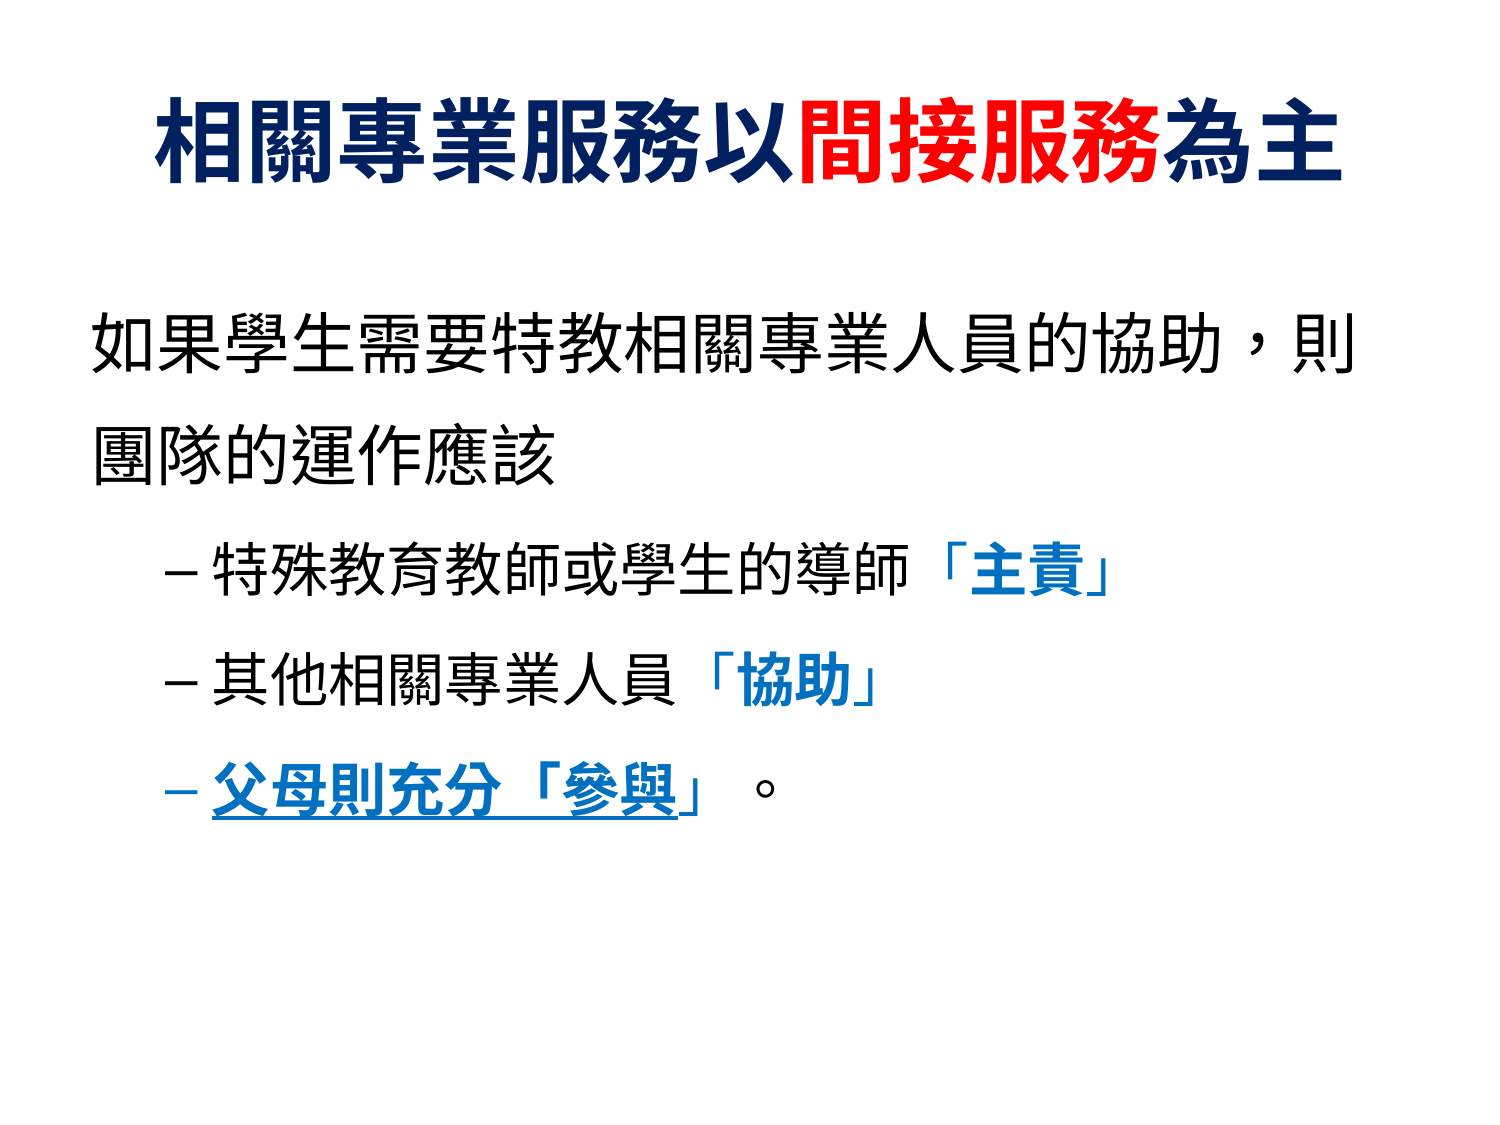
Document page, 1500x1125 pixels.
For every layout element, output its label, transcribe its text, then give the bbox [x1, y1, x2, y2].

list 如果學生需要特教相關專業人員的協助，則團隊的運作應該 特殊教育教師或學生的導師「主責」 其他相關專業人員「協助」 父母則充分「參與」。 [75, 262, 1425, 1005]
title 相關專業服務以間接服務為主 [75, 45, 1425, 233]
